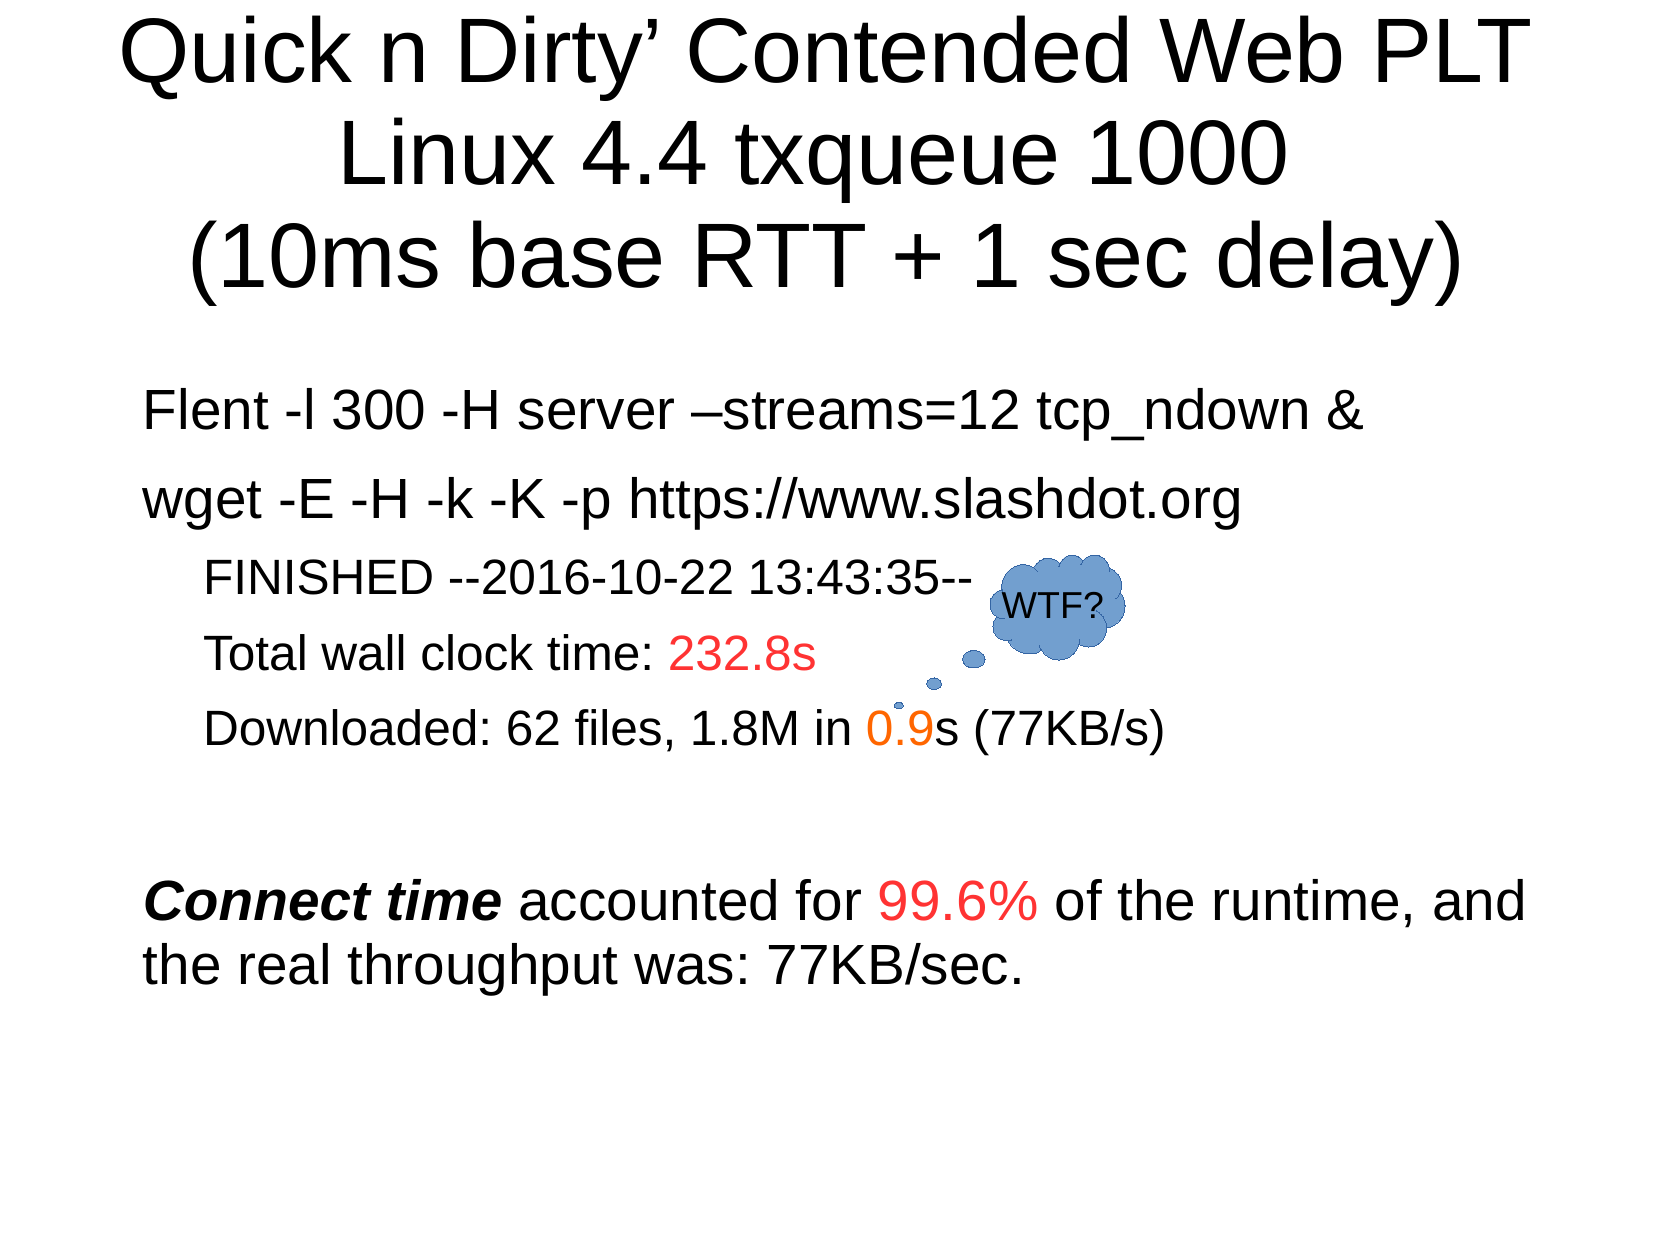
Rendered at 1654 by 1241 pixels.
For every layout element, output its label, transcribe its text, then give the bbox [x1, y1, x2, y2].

text_box WTF? [990, 555, 1126, 661]
text_box WTF? [962, 650, 986, 668]
list Flent -l 300 -H server –streams=12 tcp_ndown & wget -E -H -k -K -p https://www.slashdot.org FINISHED --2016-10-22 13:43:35-- Total wall clock time: 232.8s Downloaded: 62 files, 1.8M in 0.9s (77KB/s) Connect time accounted for 99.6% of the runtime, and the real throughput was: 77KB/sec. [82, 290, 1571, 1010]
text_box WTF? [926, 677, 942, 690]
title Quick n Dirty’ Contended Web PLT Linux 4.4 txqueue 1000 (10ms base RTT + 1 sec delay) [82, 0, 1571, 290]
